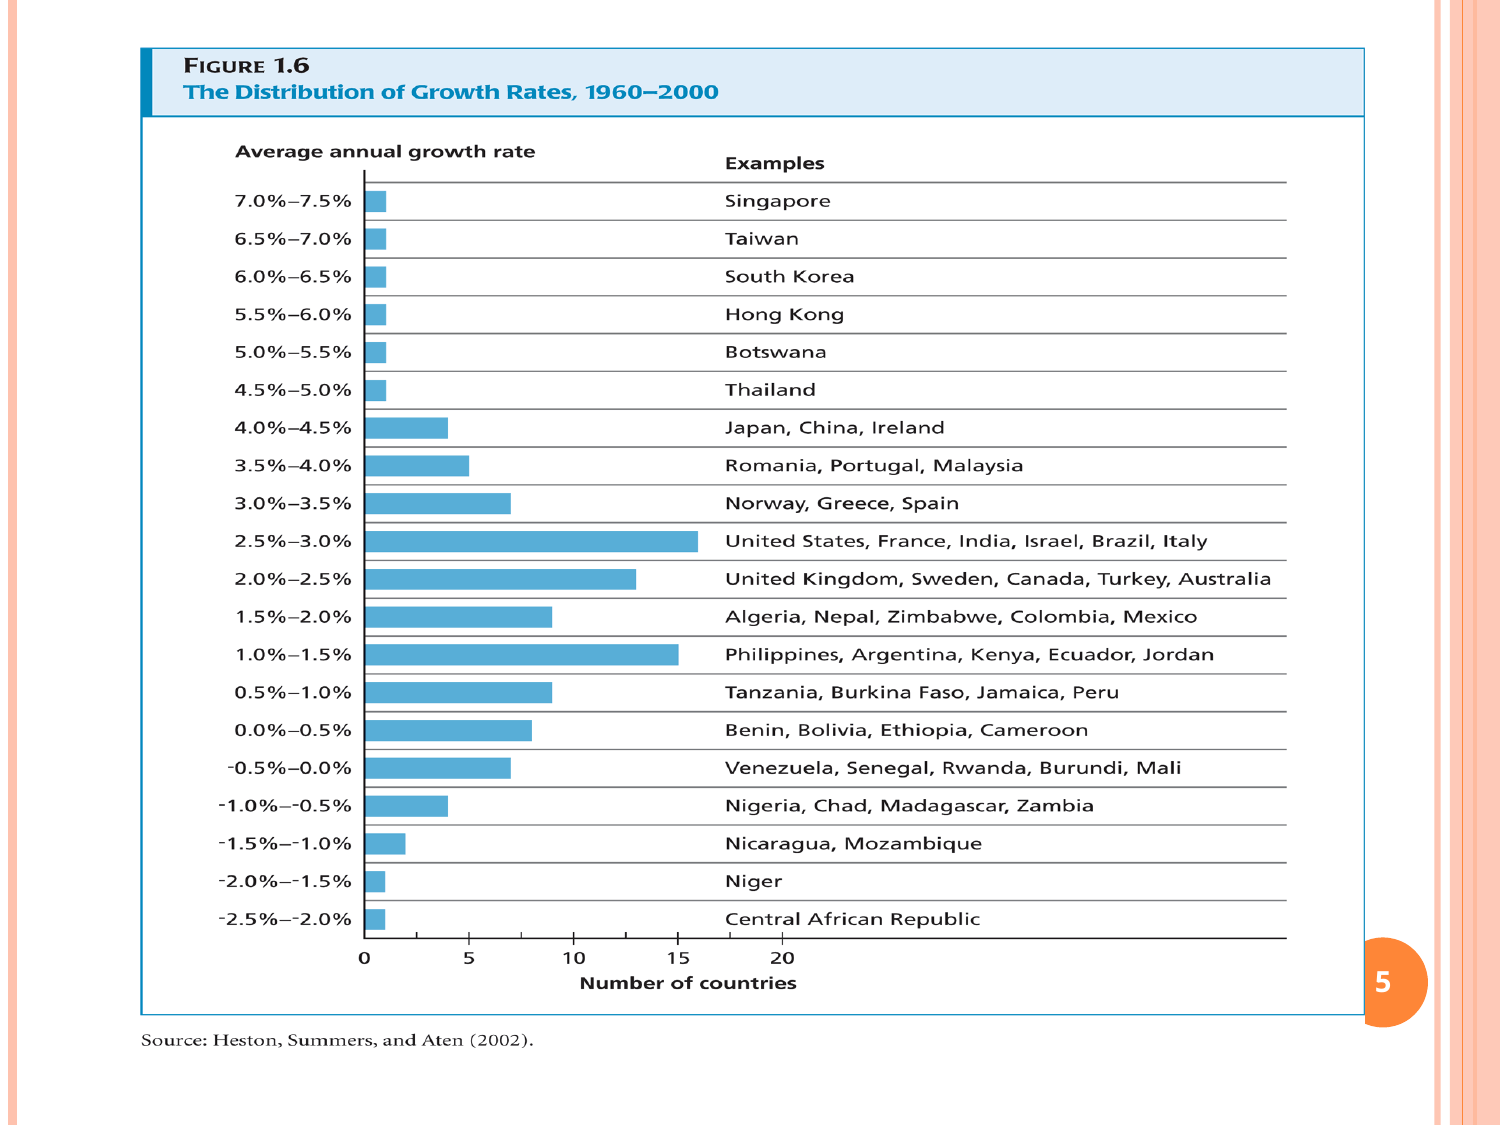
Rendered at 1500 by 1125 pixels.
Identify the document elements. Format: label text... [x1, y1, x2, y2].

picture [140, 118, 1365, 1048]
picture [153, 50, 1365, 115]
slide_number <numéro> [1365, 940, 1434, 1027]
